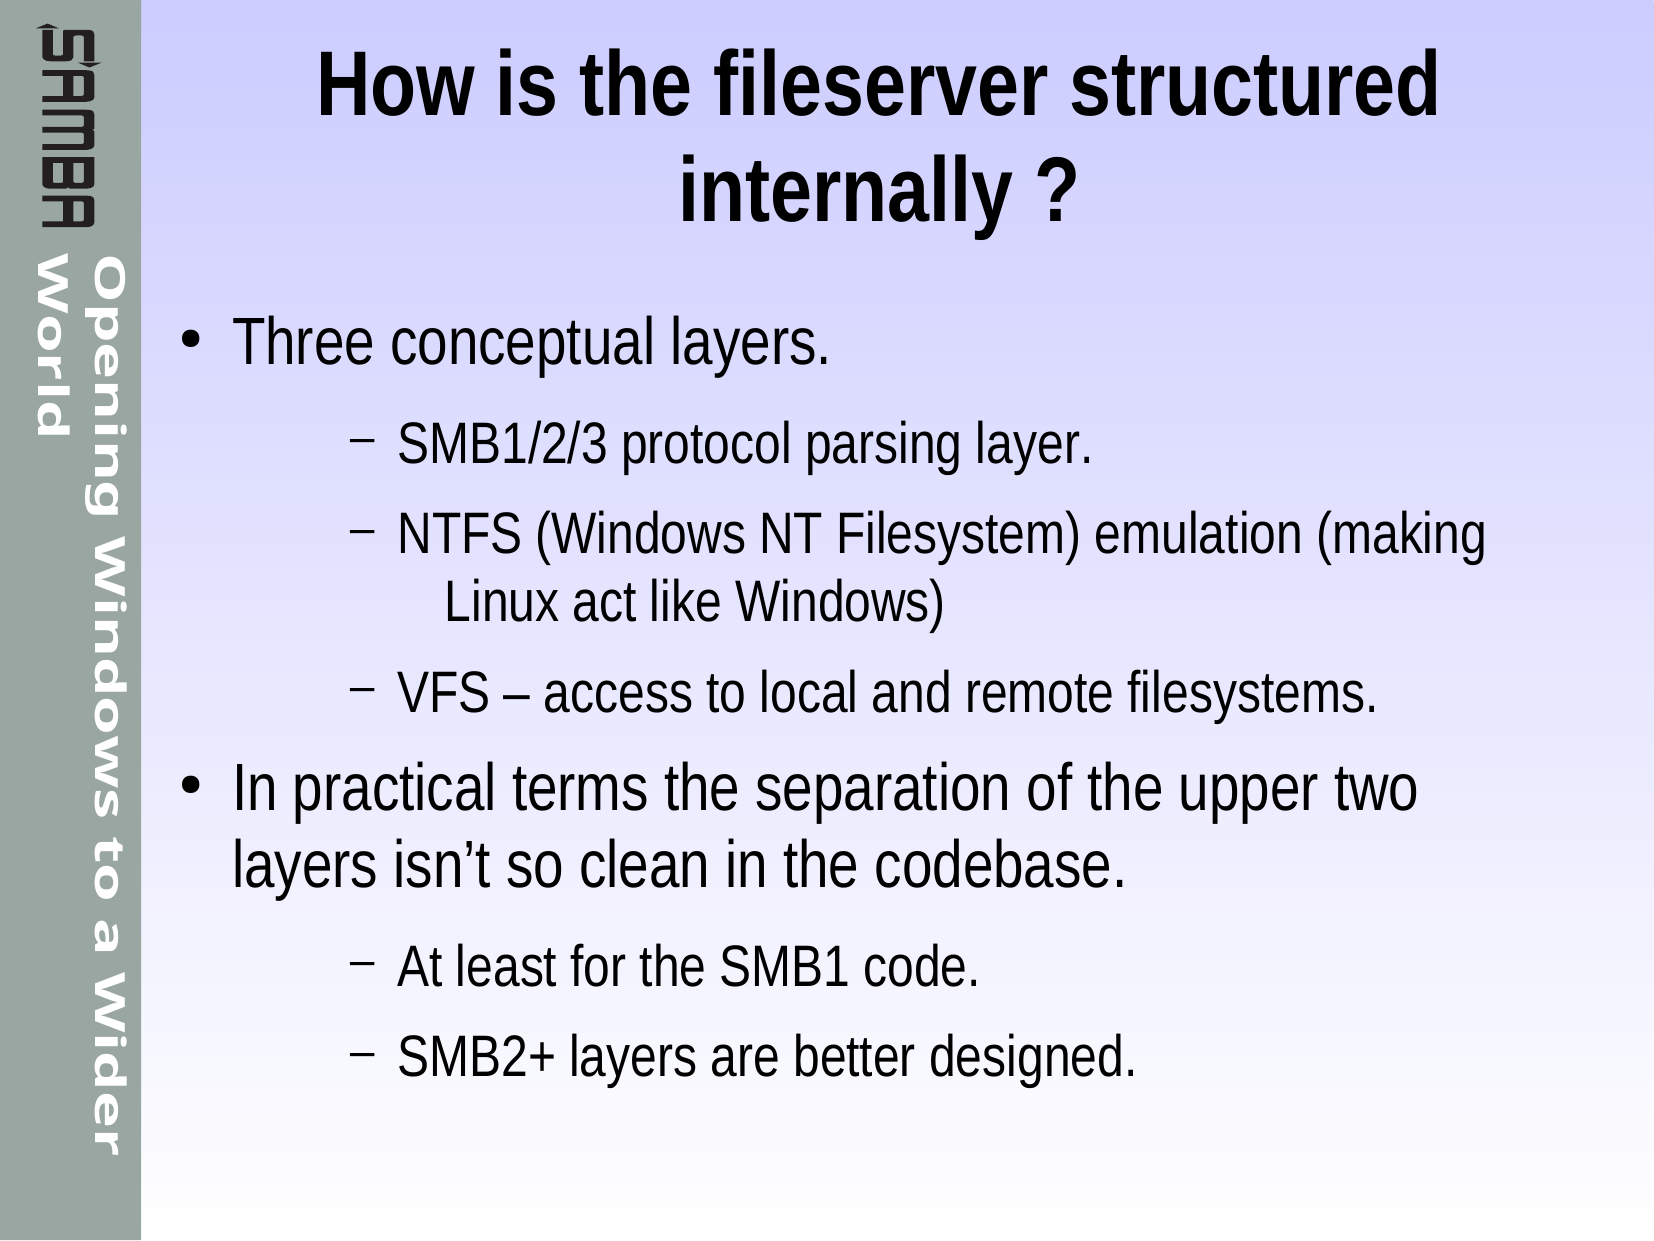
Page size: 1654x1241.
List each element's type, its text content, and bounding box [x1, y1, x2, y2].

list Three conceptual layers. SMB1/2/3 protocol parsing layer. NTFS (Windows NT Filesystem) emulation (making Linux act like Windows) VFS – access to local and remote filesystems. In practical terms the separation of the upper two layers isn’t so clean in the codebase. At least for the SMB1 code. SMB2+ layers are better designed. [161, 302, 1574, 1211]
title How is the fileserver structured internally ? [173, 29, 1586, 241]
